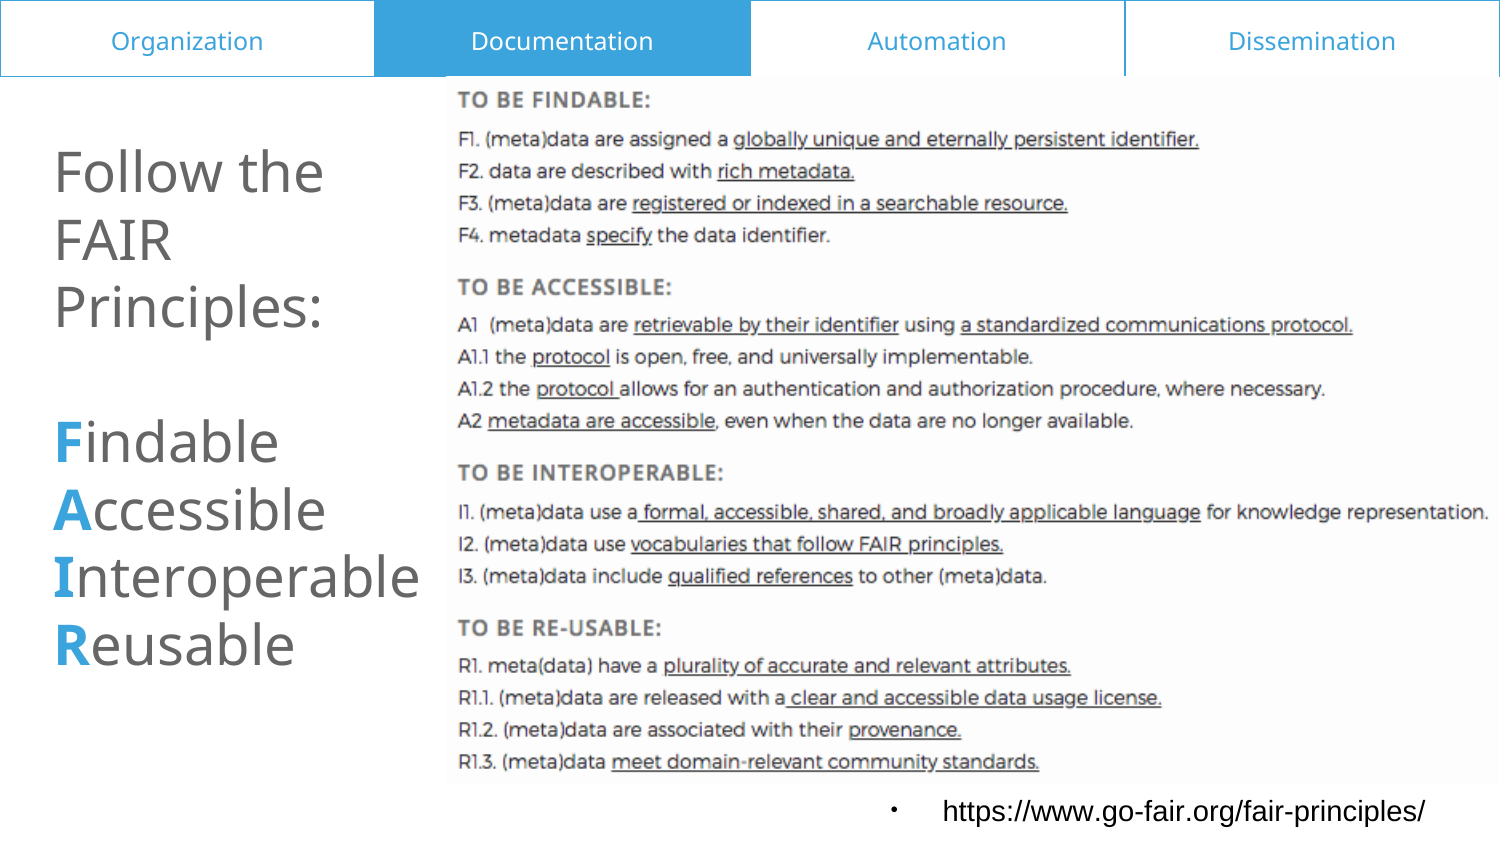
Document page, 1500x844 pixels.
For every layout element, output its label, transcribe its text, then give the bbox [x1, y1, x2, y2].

text_box Automation [750, 0, 1124, 76]
text_box Documentation [375, 0, 749, 77]
text_box Follow the FAIR Principles: Findable Accessible Interoperable Reusable [38, 121, 446, 714]
picture [446, 76, 1499, 785]
text_box https://www.go-fair.org/fair-principles/ [830, 784, 1500, 834]
text_box Organization [0, 0, 374, 77]
text_box Dissemination [1125, 0, 1500, 77]
